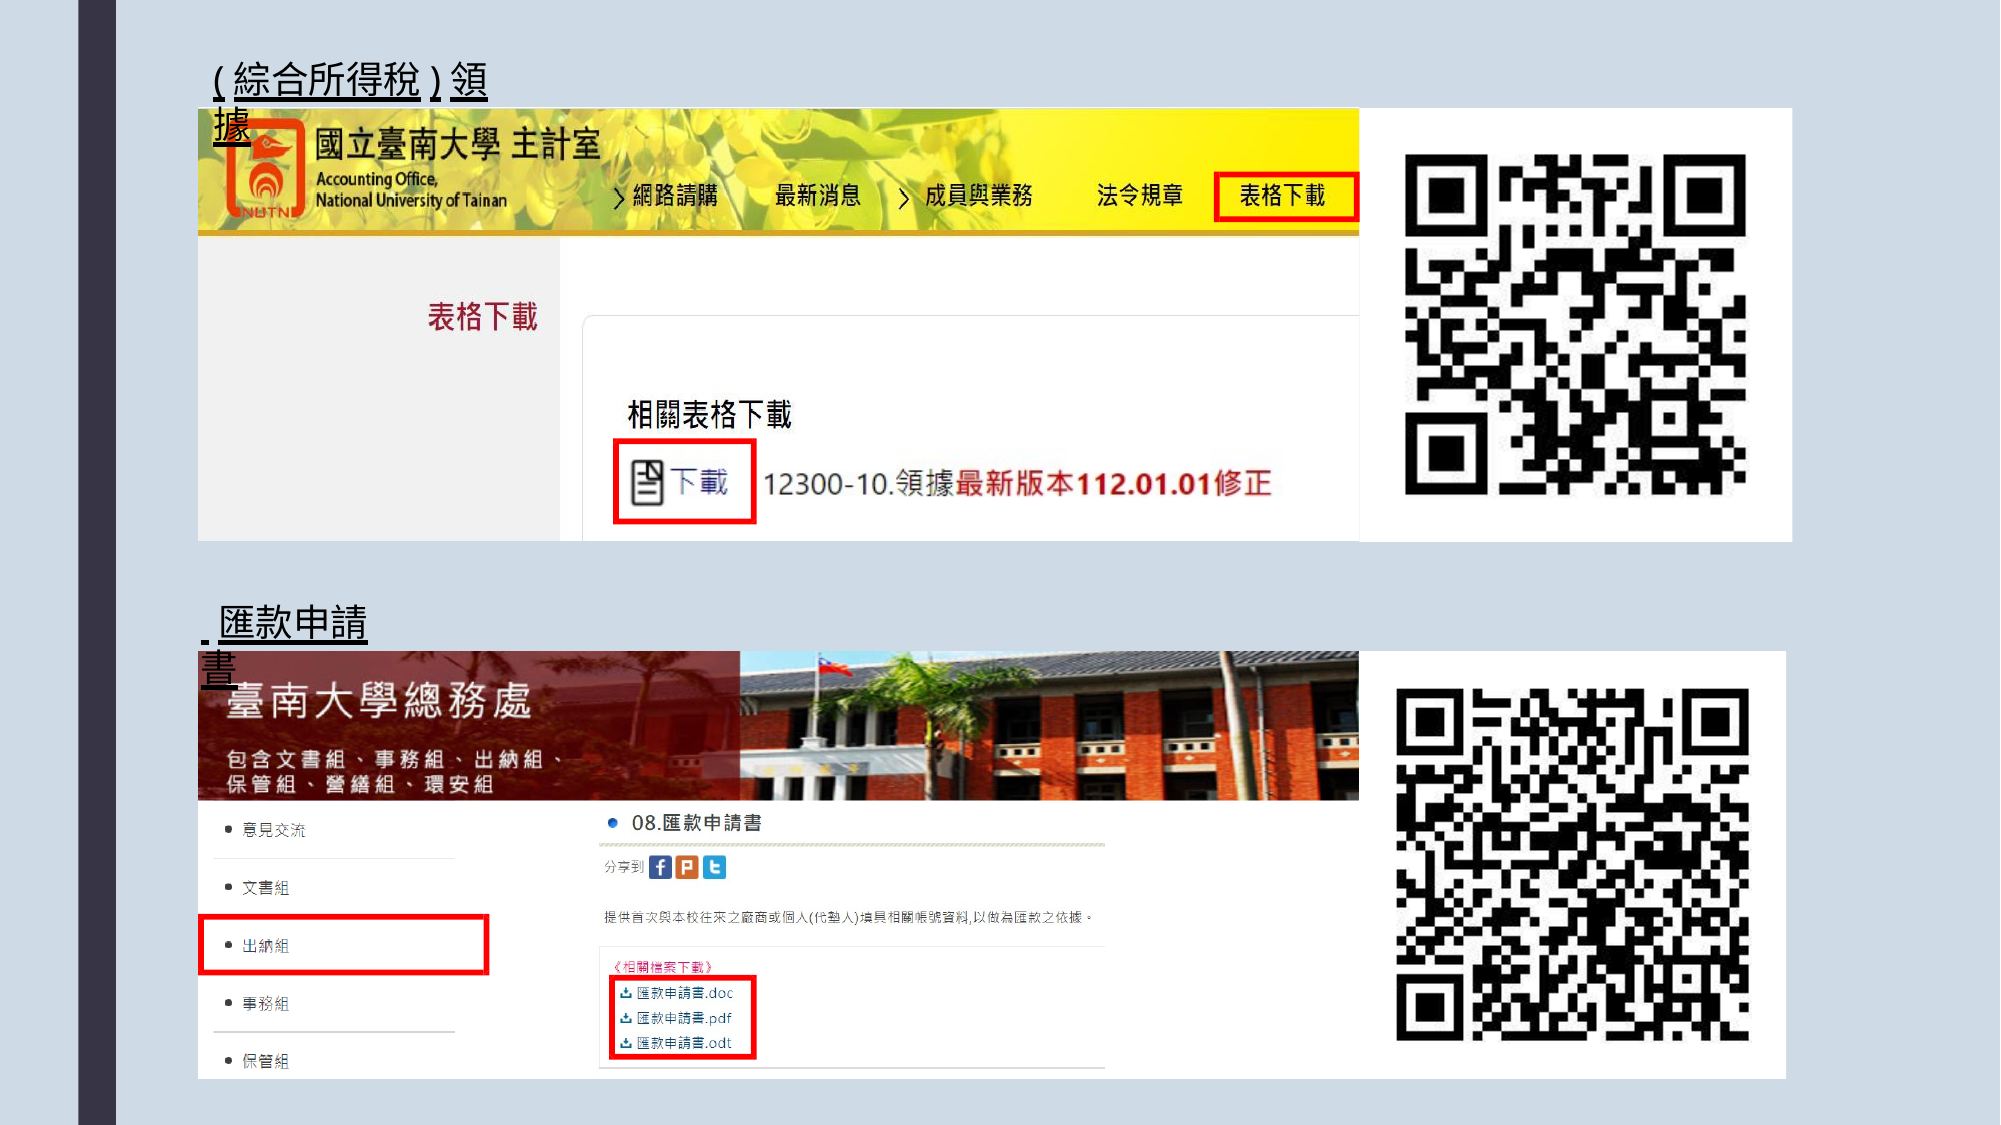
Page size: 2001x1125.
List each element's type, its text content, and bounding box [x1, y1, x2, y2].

text_box [198, 651, 1786, 1078]
text_box [198, 107, 1792, 542]
text_box 匯款申請書 [198, 597, 391, 647]
text_box (綜合所得稅)領據 [211, 54, 500, 104]
